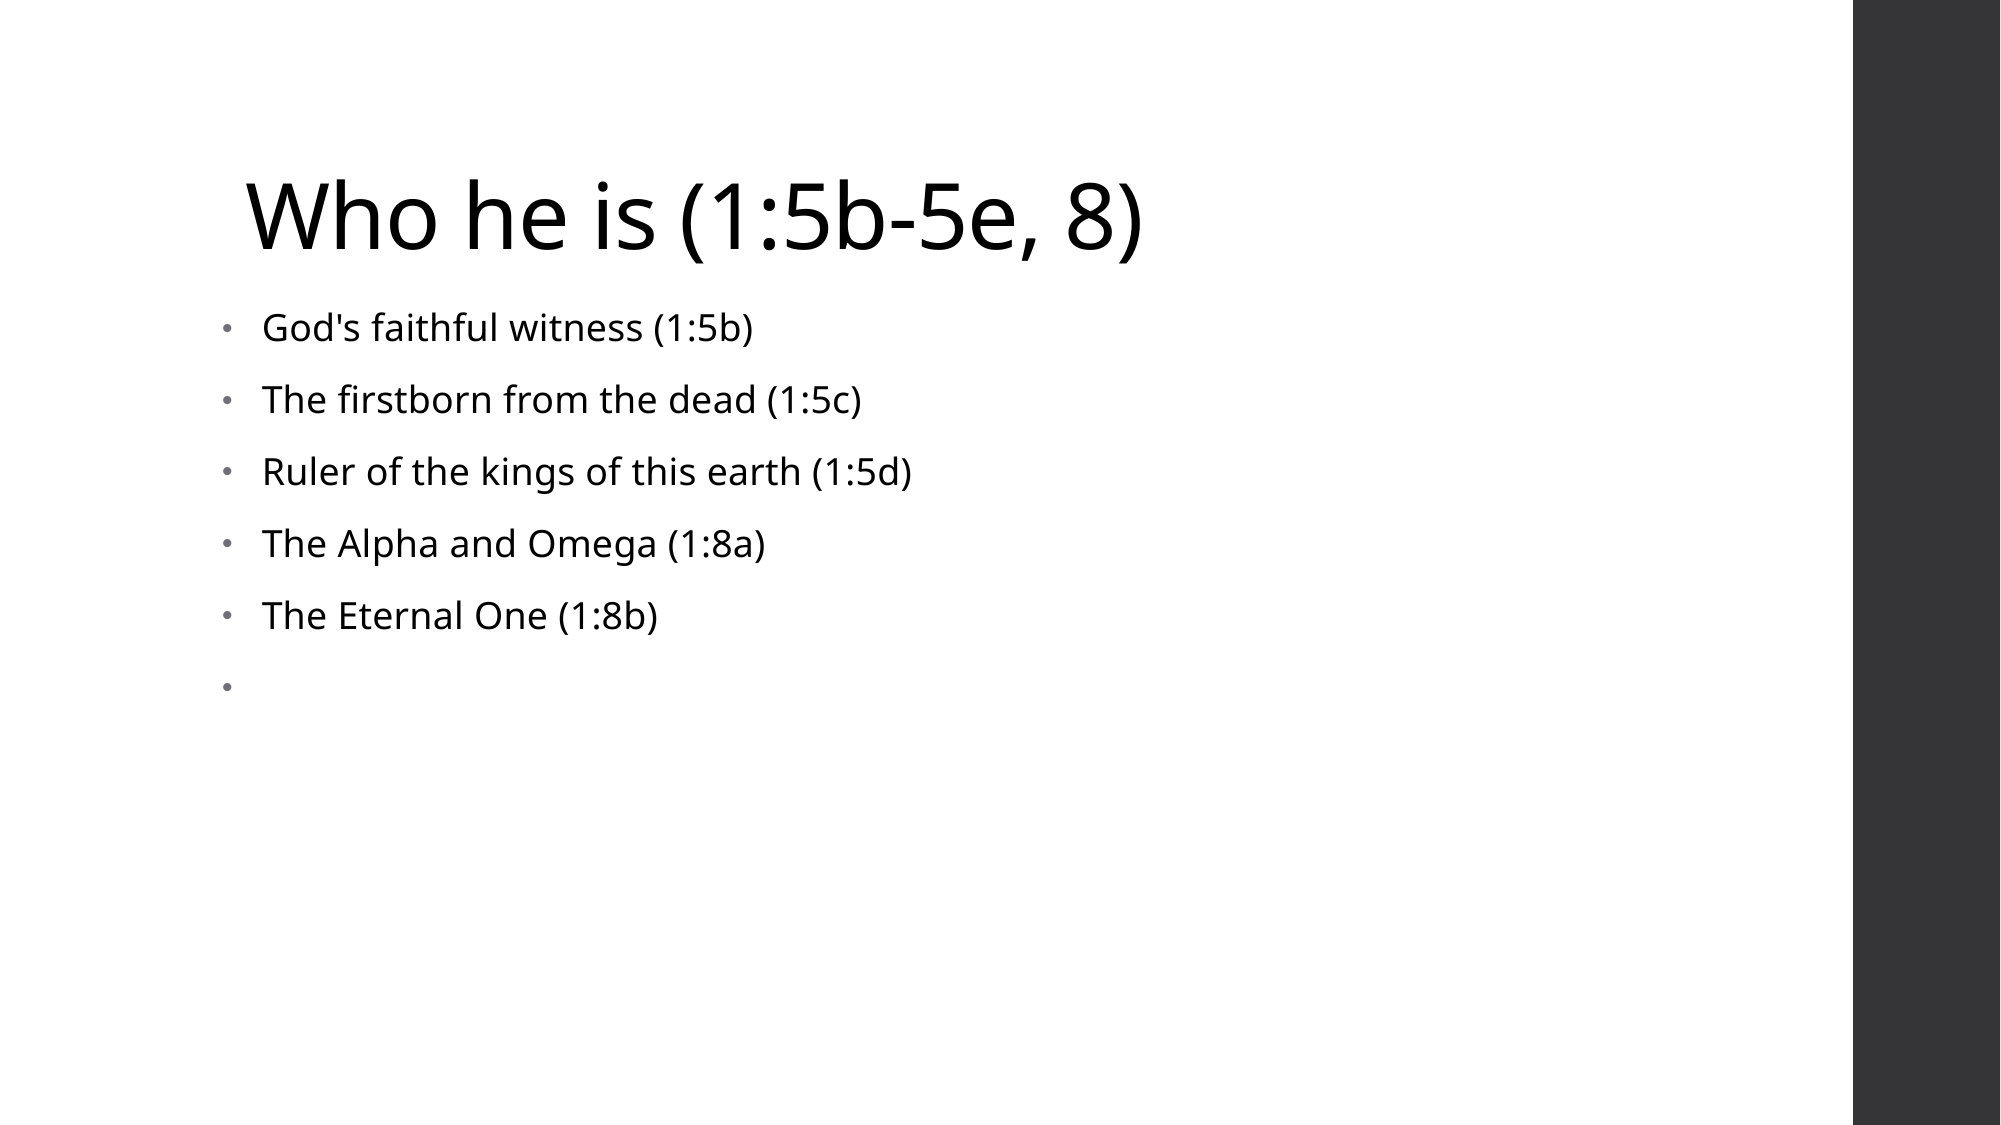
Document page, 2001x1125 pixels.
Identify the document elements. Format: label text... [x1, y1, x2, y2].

list God's faithful witness (1:5b) The firstborn from the dead (1:5c) Ruler of the kings of this earth (1:5d) The Alpha and Omega (1:8a) The Eternal One (1:8b) [206, 299, 1617, 1014]
title Who he is (1:5b-5e, 8) [206, 60, 1797, 278]
